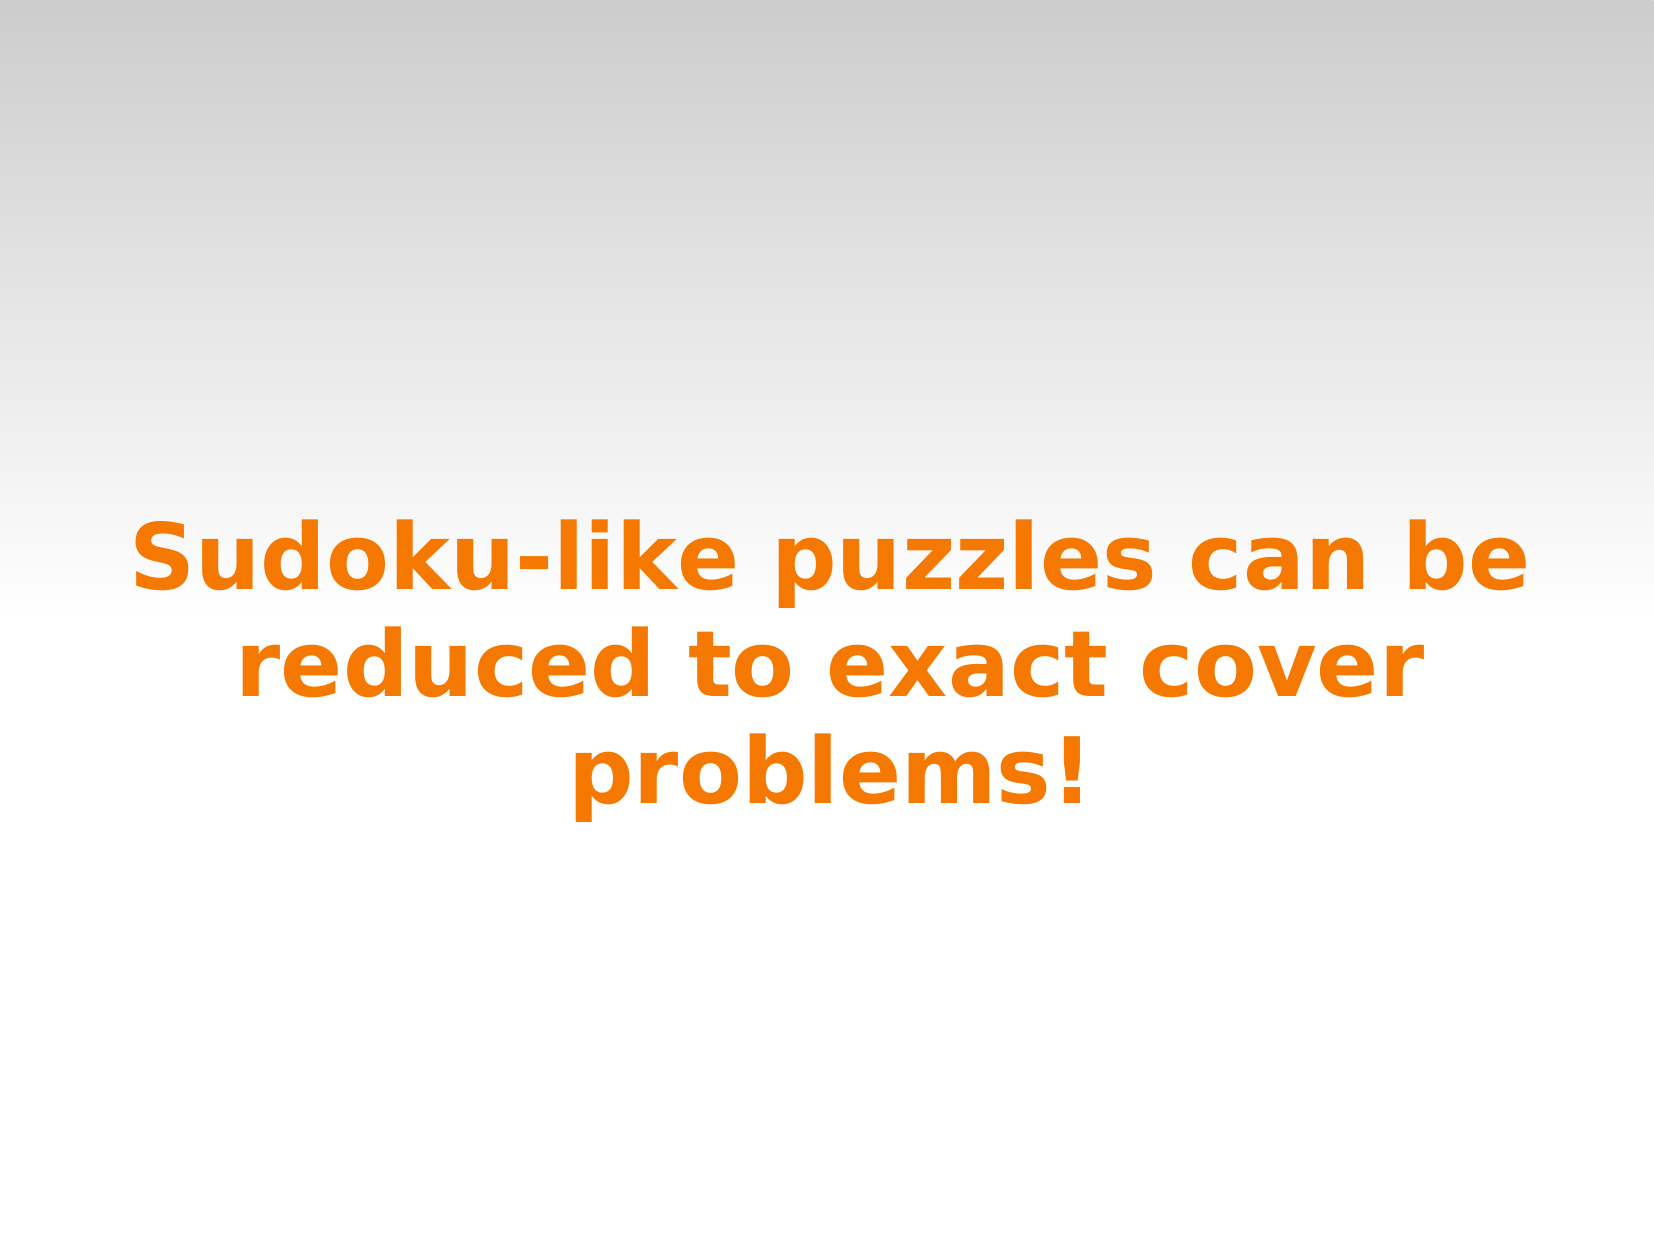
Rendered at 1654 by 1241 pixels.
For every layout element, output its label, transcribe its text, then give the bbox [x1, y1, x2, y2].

title Sudoku-like puzzles can be reduced to exact cover problems! [86, 503, 1576, 826]
